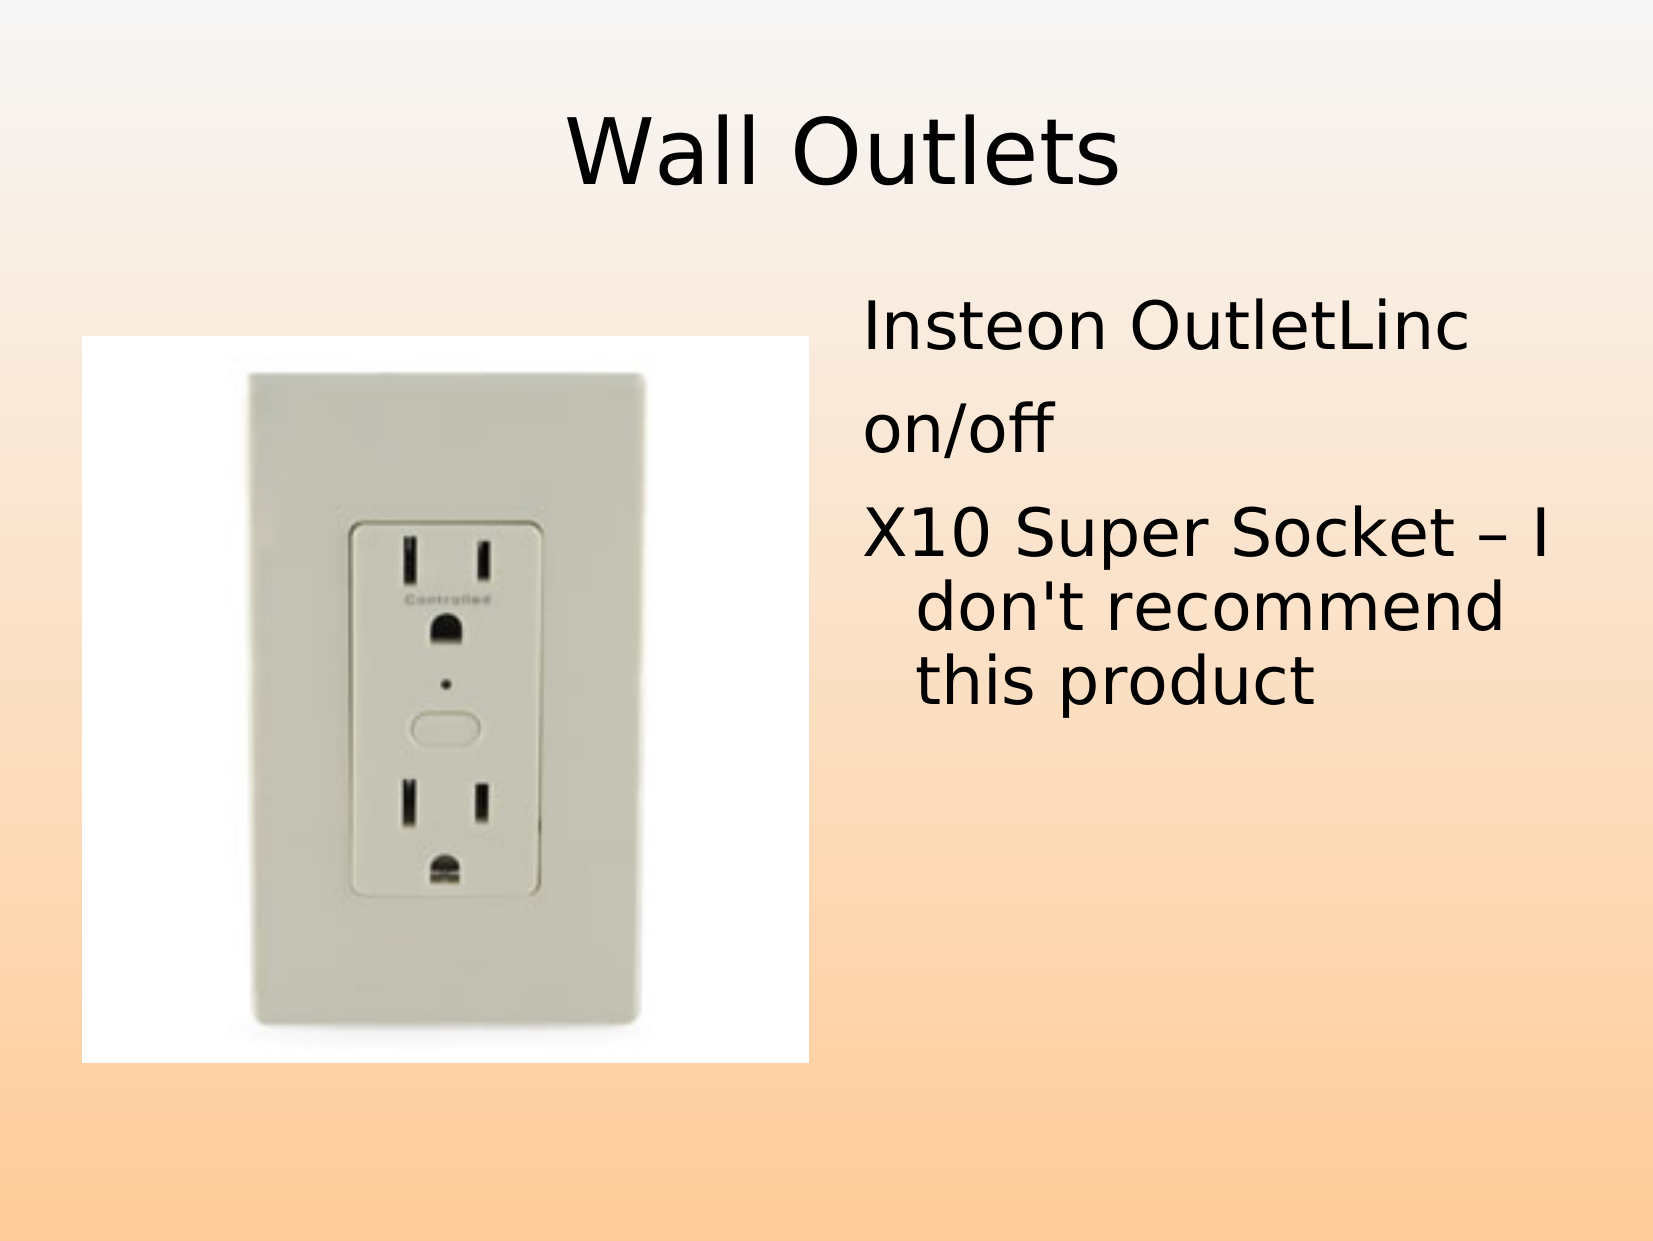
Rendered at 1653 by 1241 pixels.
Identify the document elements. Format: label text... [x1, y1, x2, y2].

list Insteon OutletLinc on/off X10 Super Socket – I don't recommend this product [844, 290, 1571, 1109]
picture [82, 336, 809, 1063]
title Wall Outlets [82, 49, 1570, 257]
